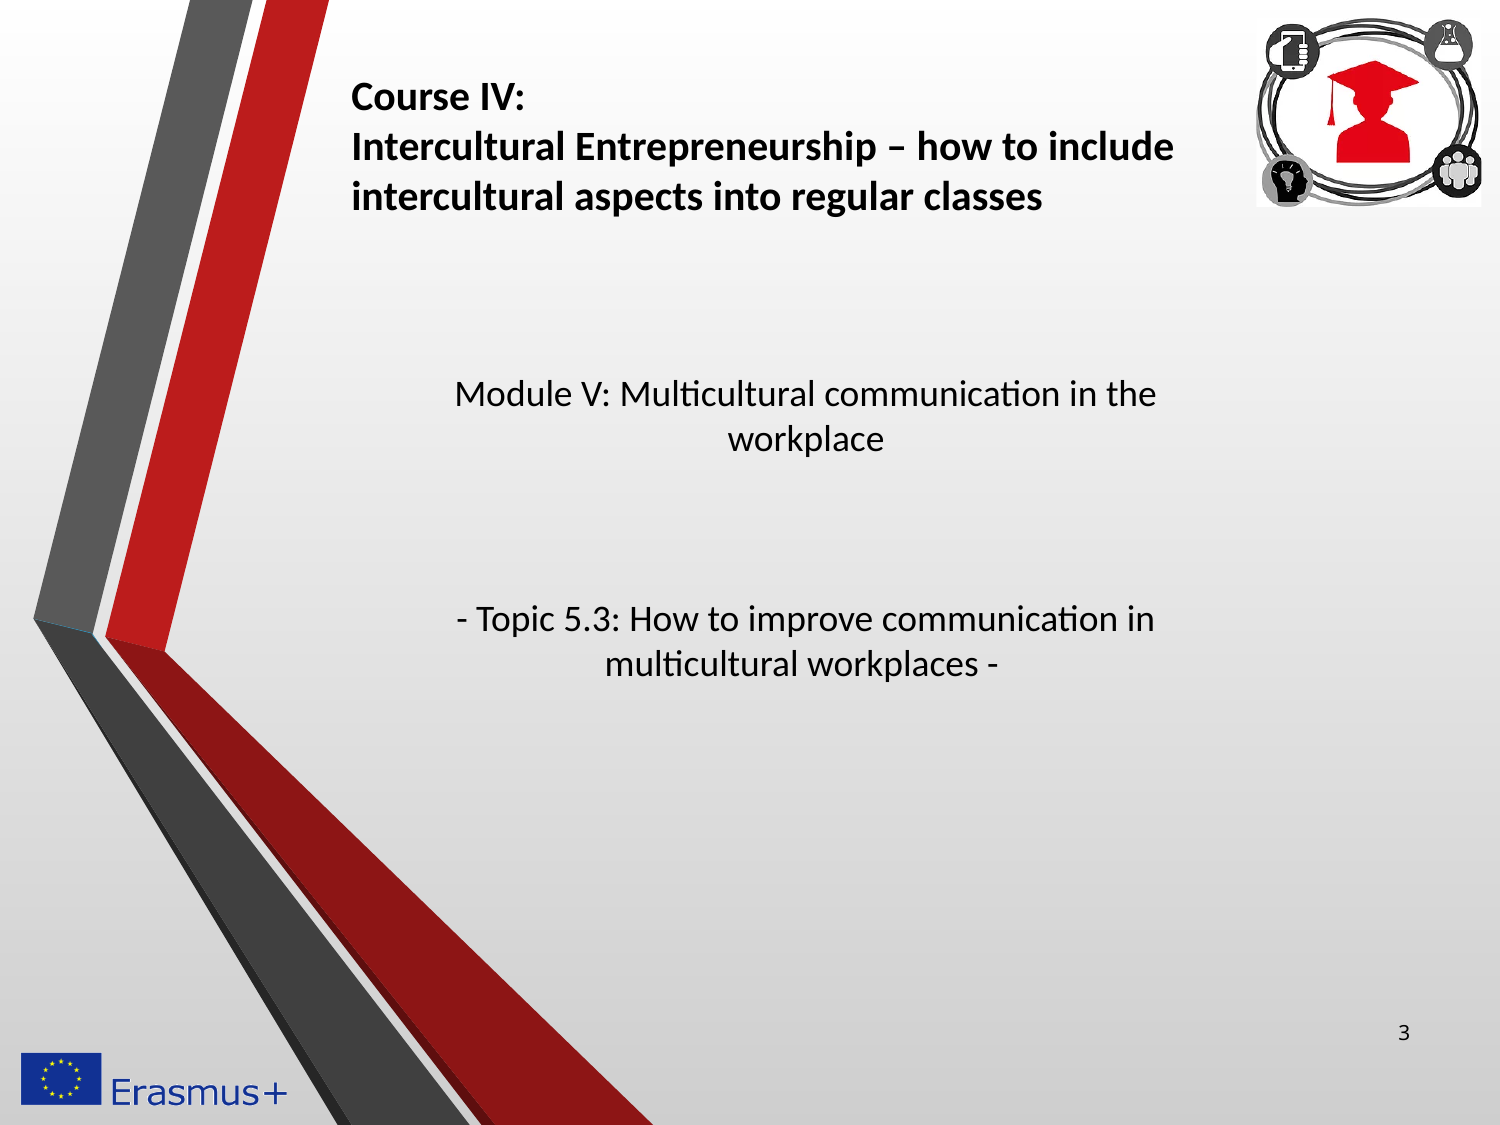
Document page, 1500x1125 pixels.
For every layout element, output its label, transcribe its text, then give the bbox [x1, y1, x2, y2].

slide_number <numer> [1357, 1003, 1425, 1064]
text_box Course IV: Intercultural Entrepreneurship – how to include intercultural aspects into regular classes [336, 61, 1258, 227]
picture [1256, 18, 1482, 207]
text_box Module V: Multicultural communication in the workplace - Topic 5.3: How to improve communication in multicultural workplaces - [389, 361, 1223, 692]
chart [1258, 19, 1483, 209]
picture [5, 1037, 302, 1120]
